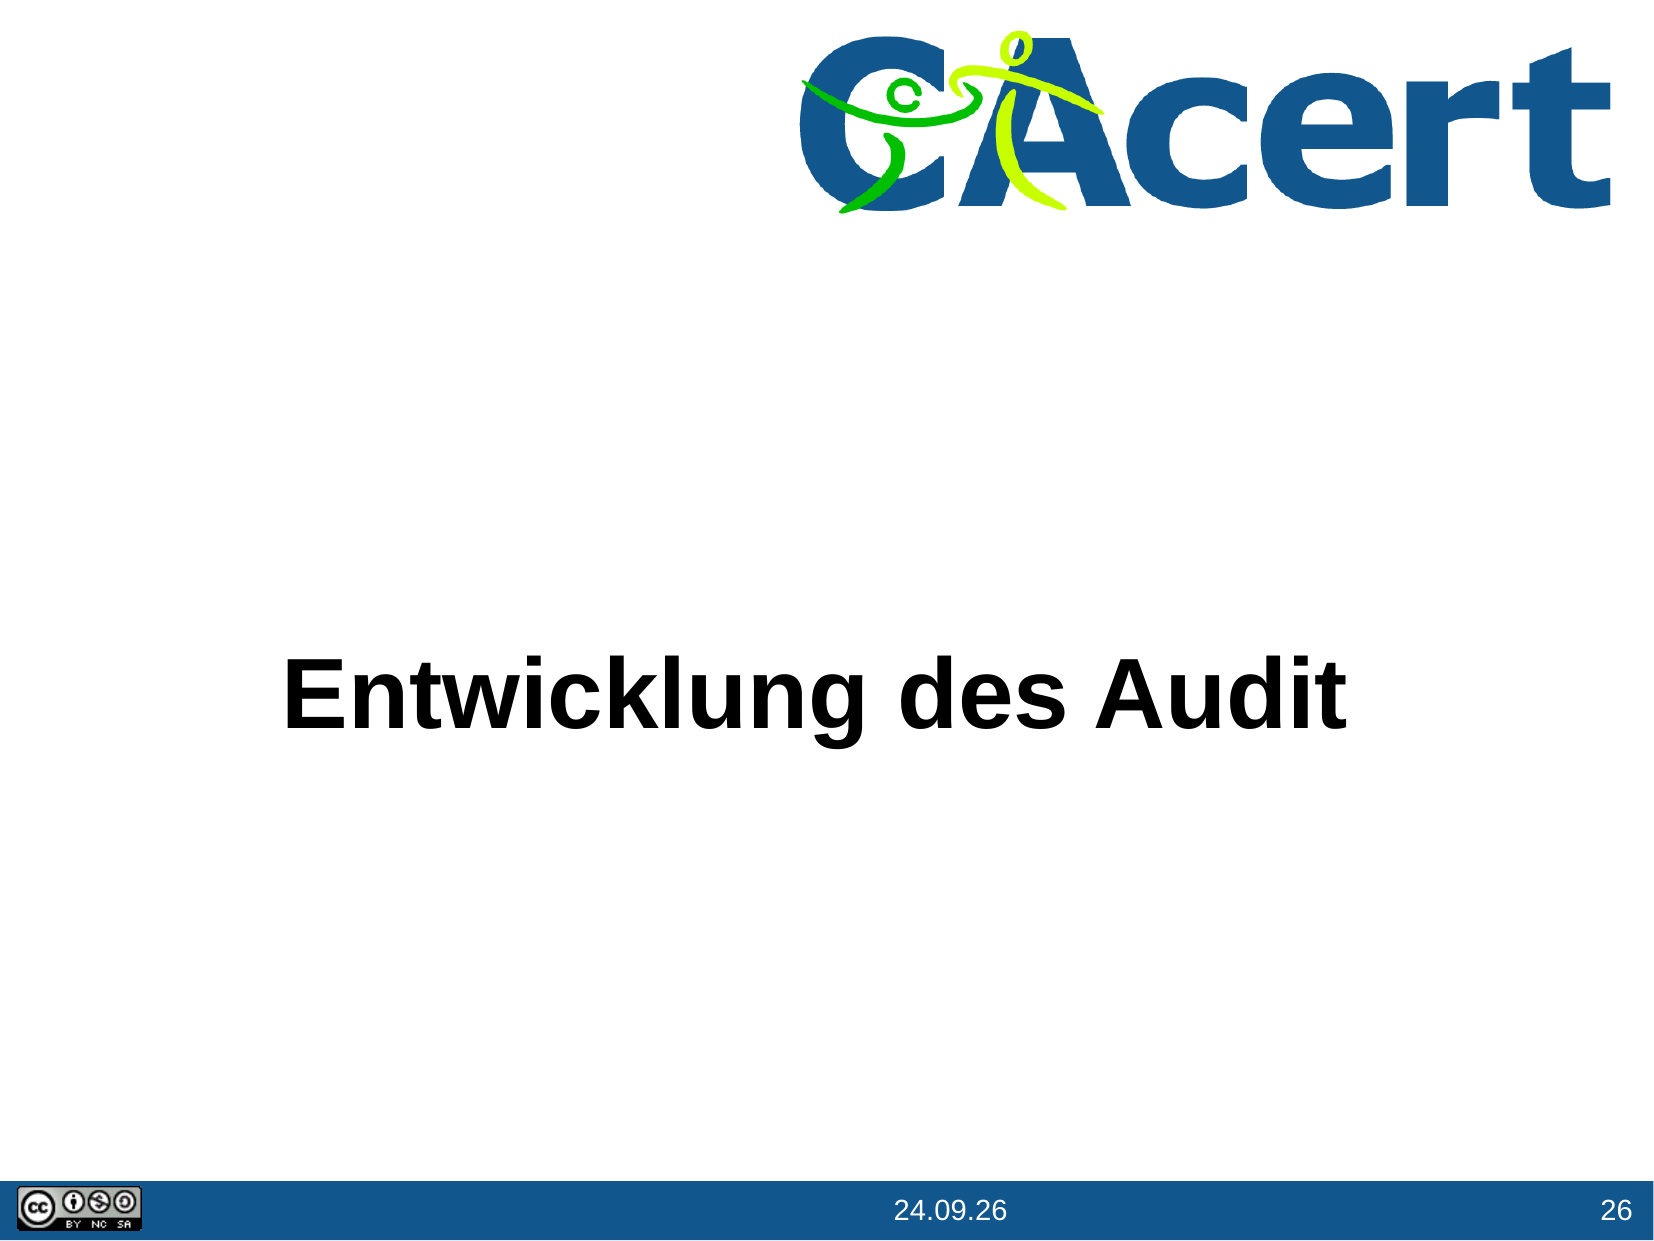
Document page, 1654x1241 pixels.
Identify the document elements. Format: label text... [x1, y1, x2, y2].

picture [17, 1186, 142, 1231]
title Entwicklung des Audit [70, 265, 1560, 1123]
picture [797, 27, 1613, 215]
